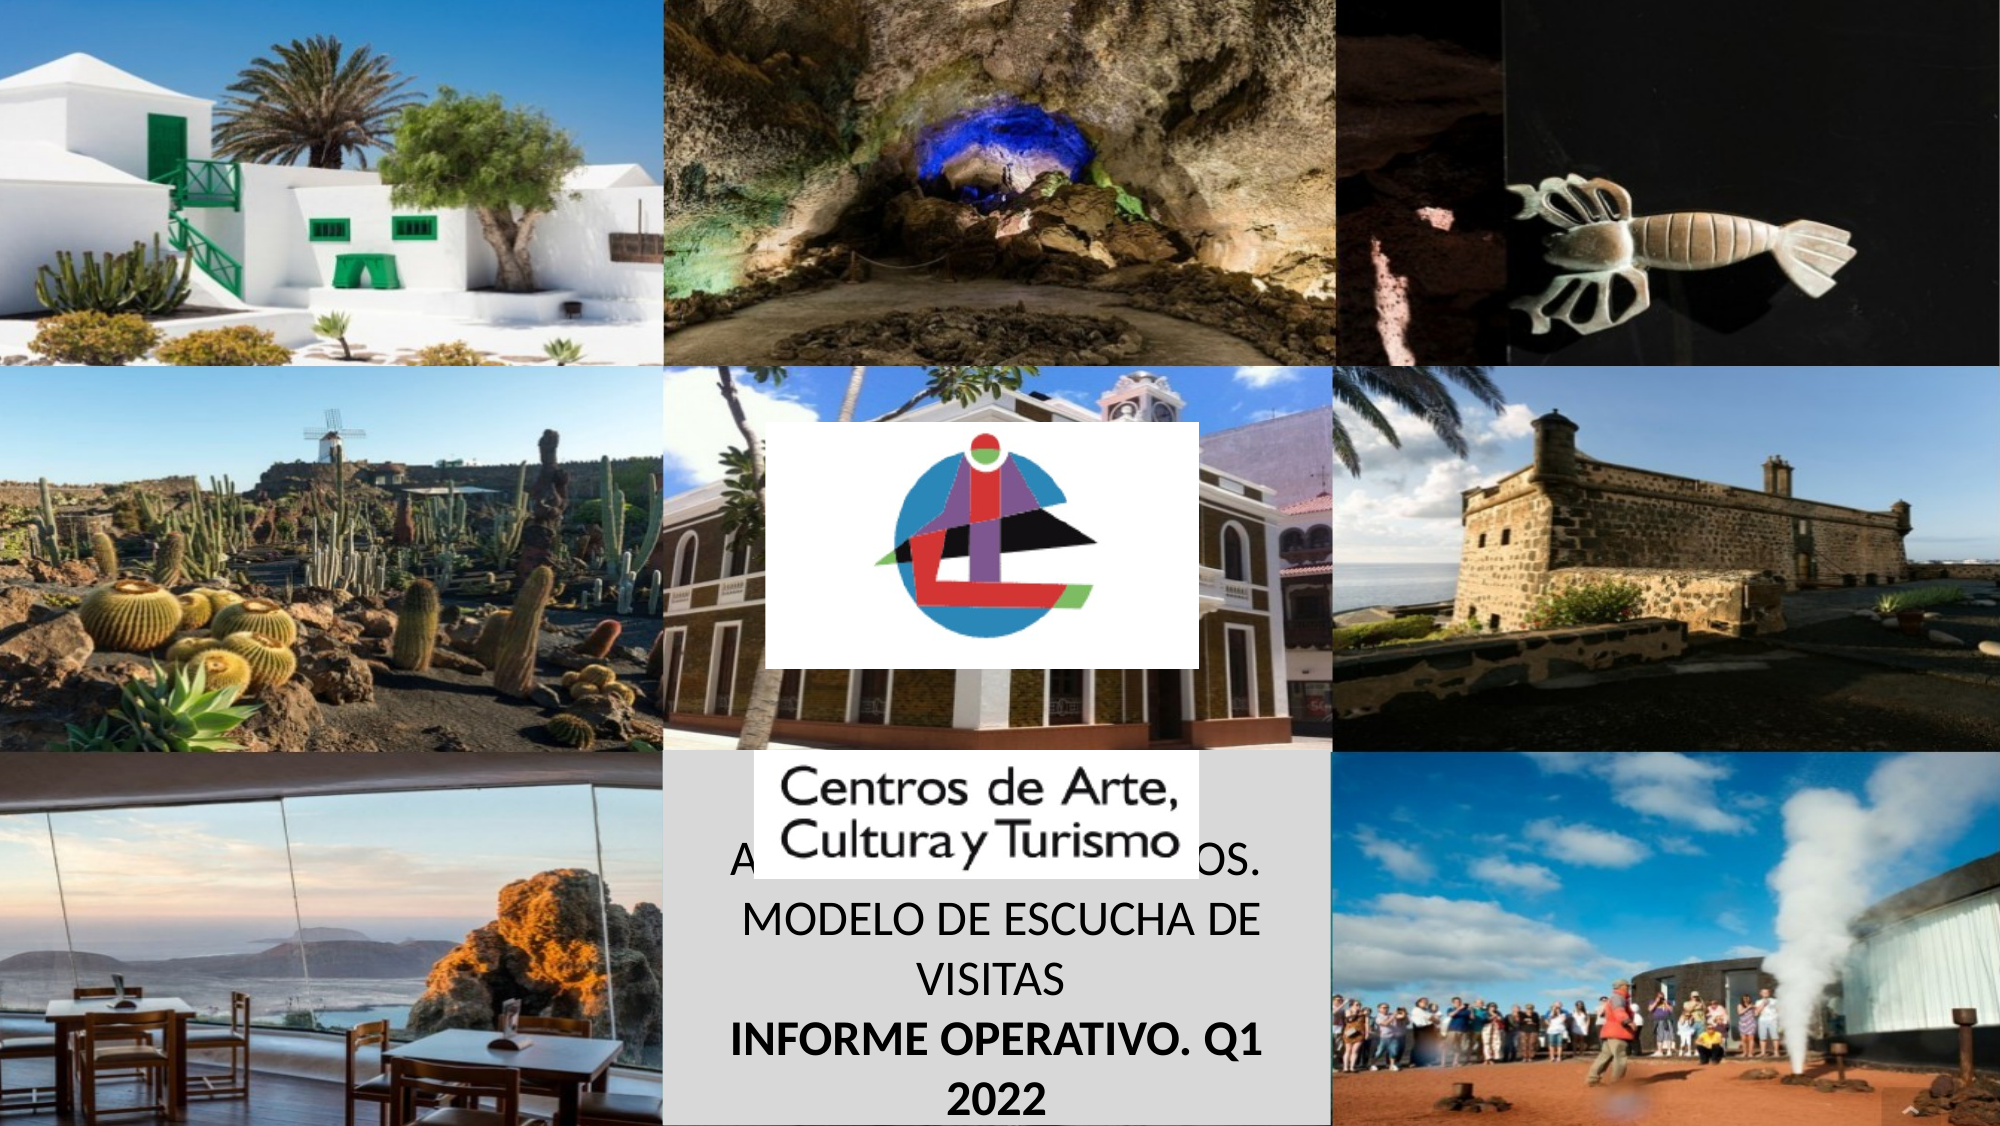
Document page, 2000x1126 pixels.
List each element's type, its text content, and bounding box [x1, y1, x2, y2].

picture [0, 0, 2000, 1126]
text_box Análisis de Resultados. Modelo de Escucha de Visitas Informe Operativo. Q1 2022 [662, 750, 1331, 1126]
picture [1331, 834, 1337, 845]
